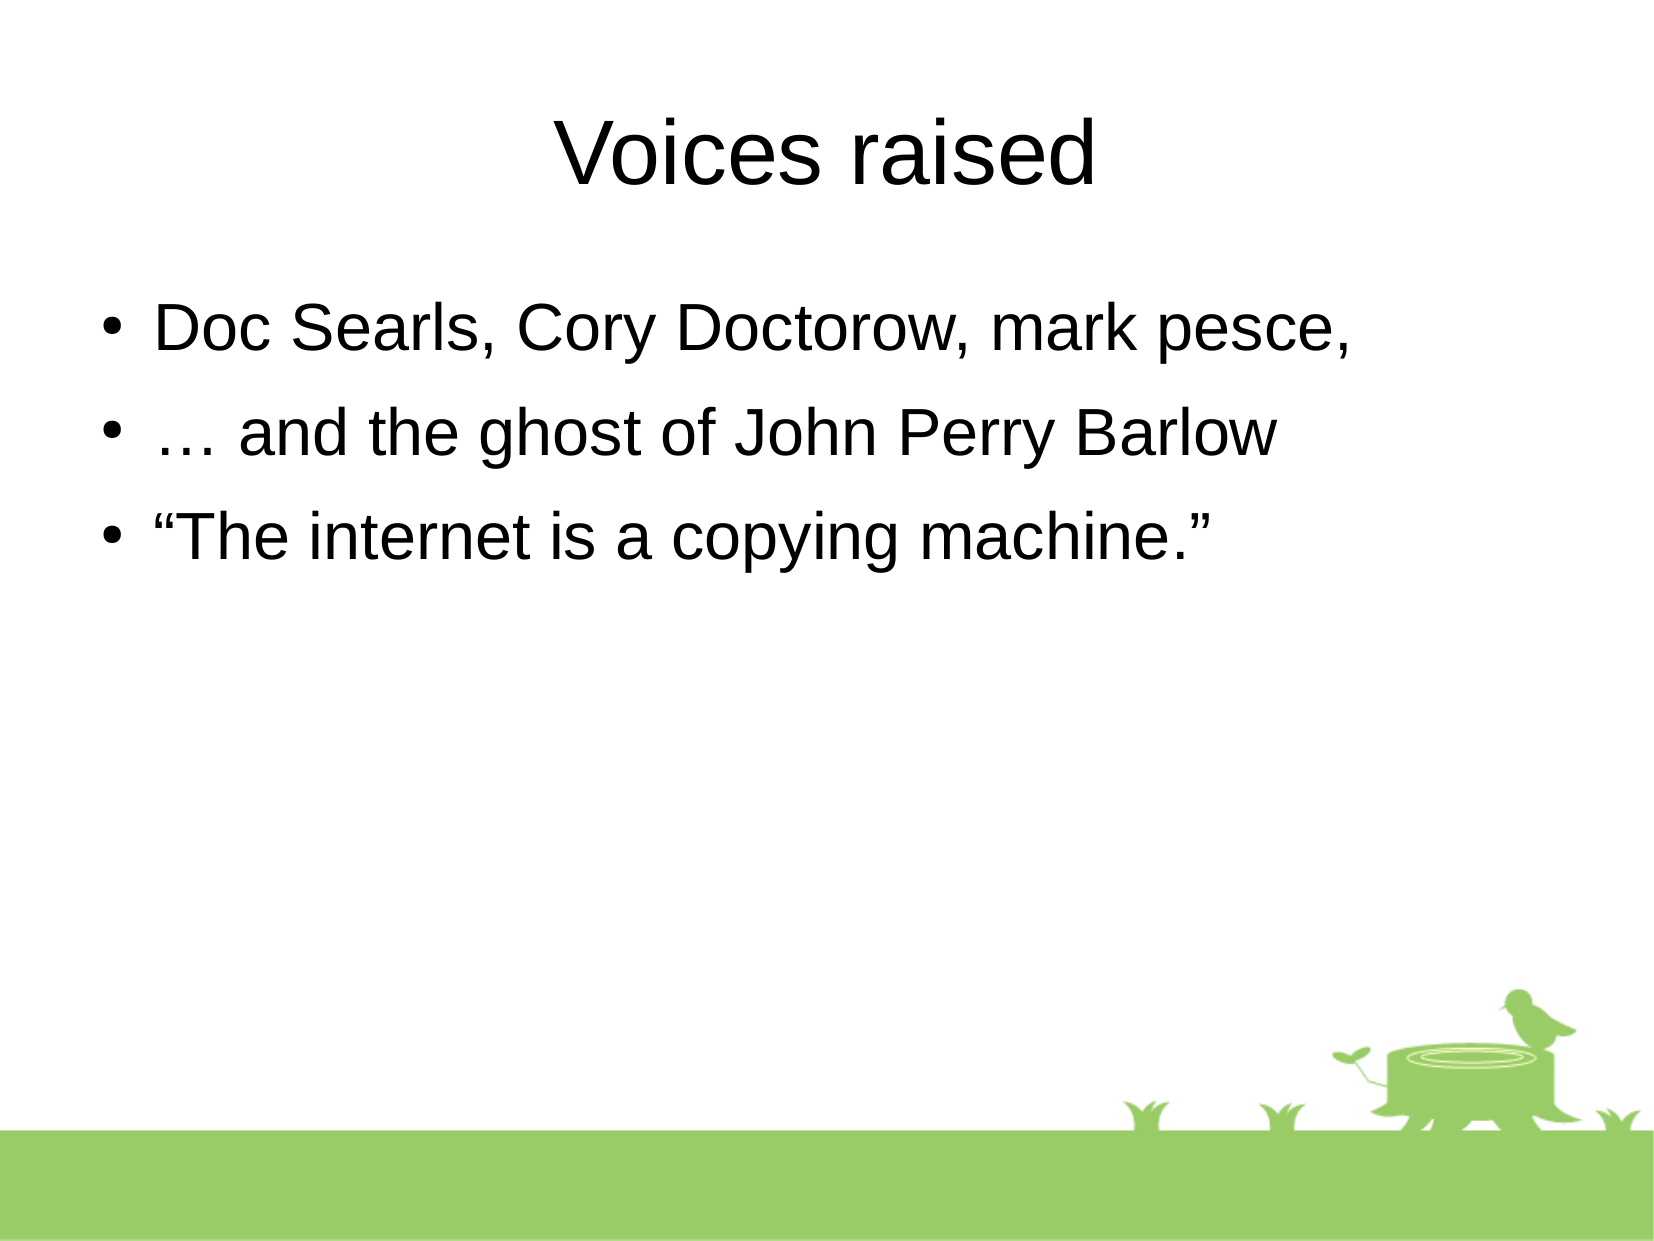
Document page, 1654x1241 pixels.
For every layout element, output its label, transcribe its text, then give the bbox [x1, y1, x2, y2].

picture [0, 0, 1654, 1241]
title Voices raised [82, 49, 1571, 257]
list Doc Searls, Cory Doctorow, mark pesce, … and the ghost of John Perry Barlow “The internet is a copying machine.” [82, 290, 1571, 1010]
